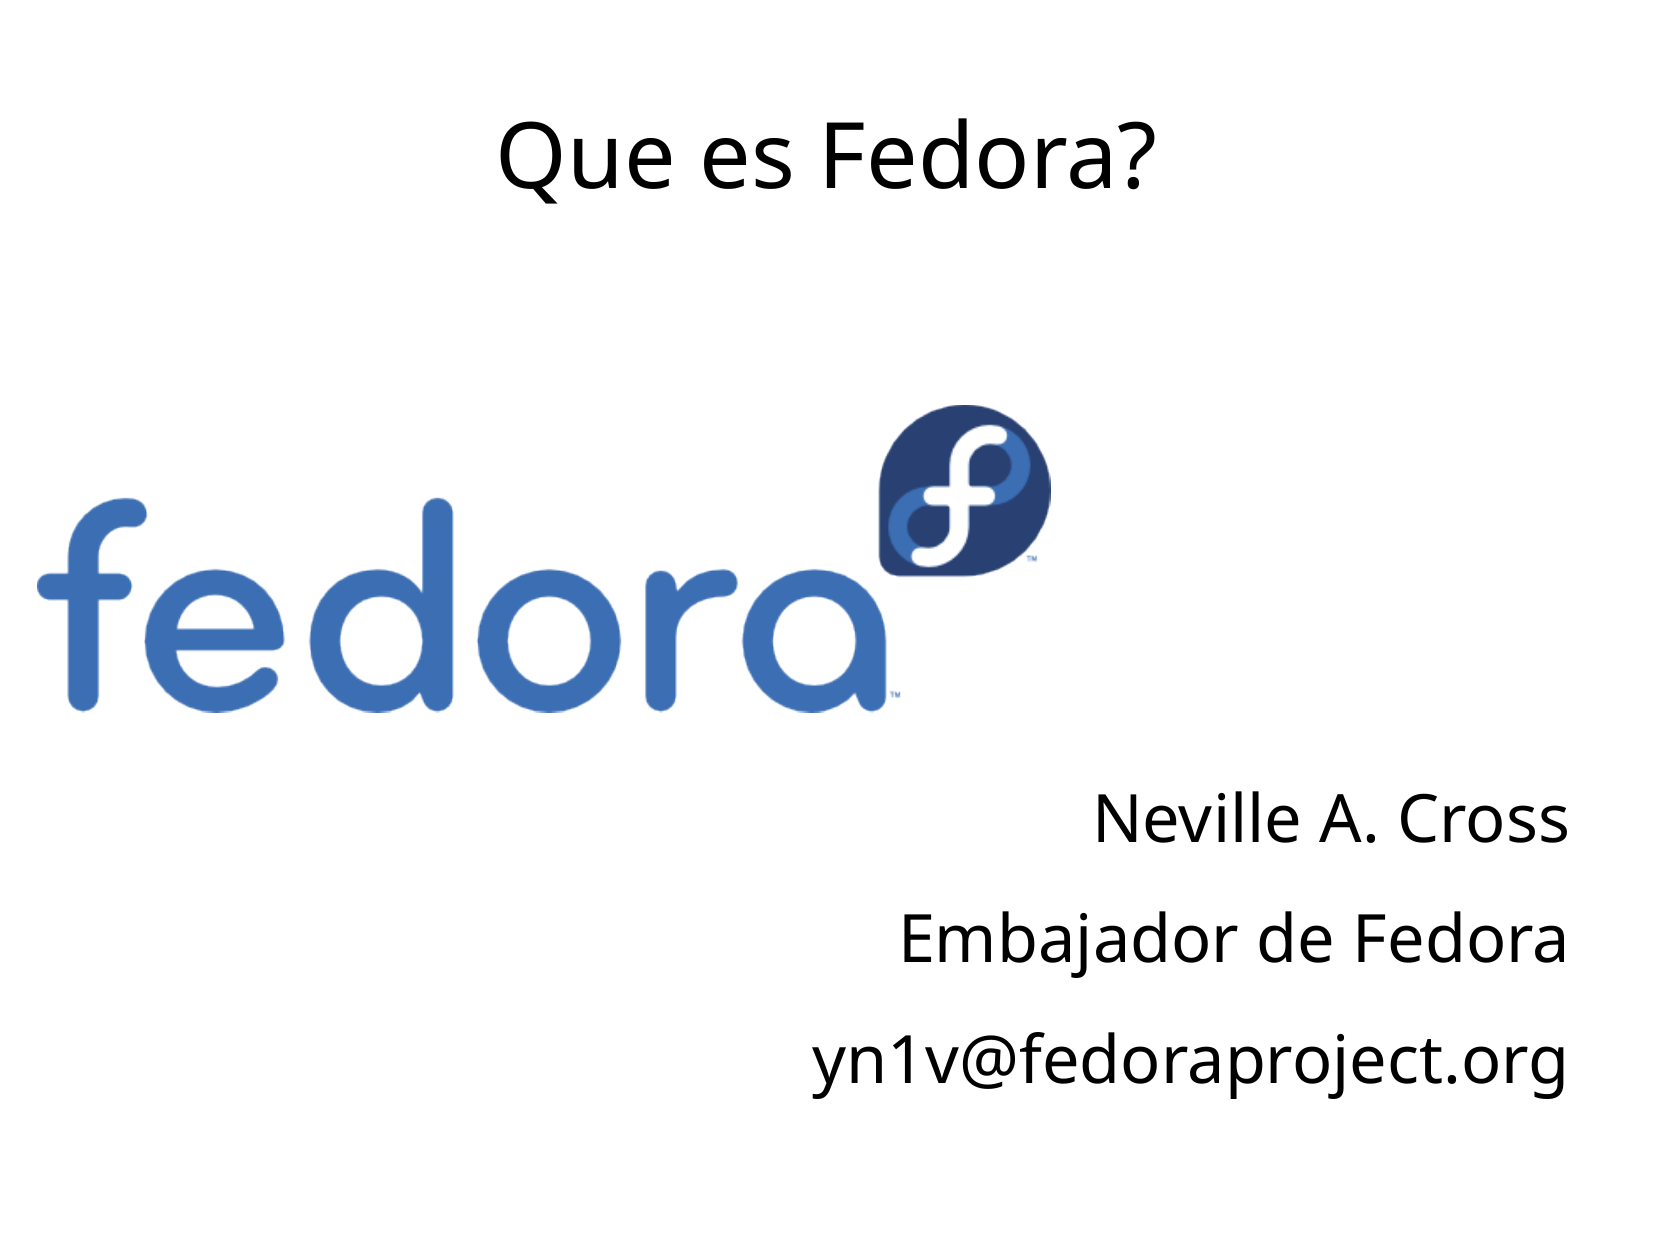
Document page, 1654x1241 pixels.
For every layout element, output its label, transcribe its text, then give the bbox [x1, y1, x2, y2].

list Neville A. Cross Embajador de Fedora yn1v@fedoraproject.org [82, 290, 1571, 1094]
picture [37, 405, 1051, 713]
title Que es Fedora? [82, 56, 1571, 250]
